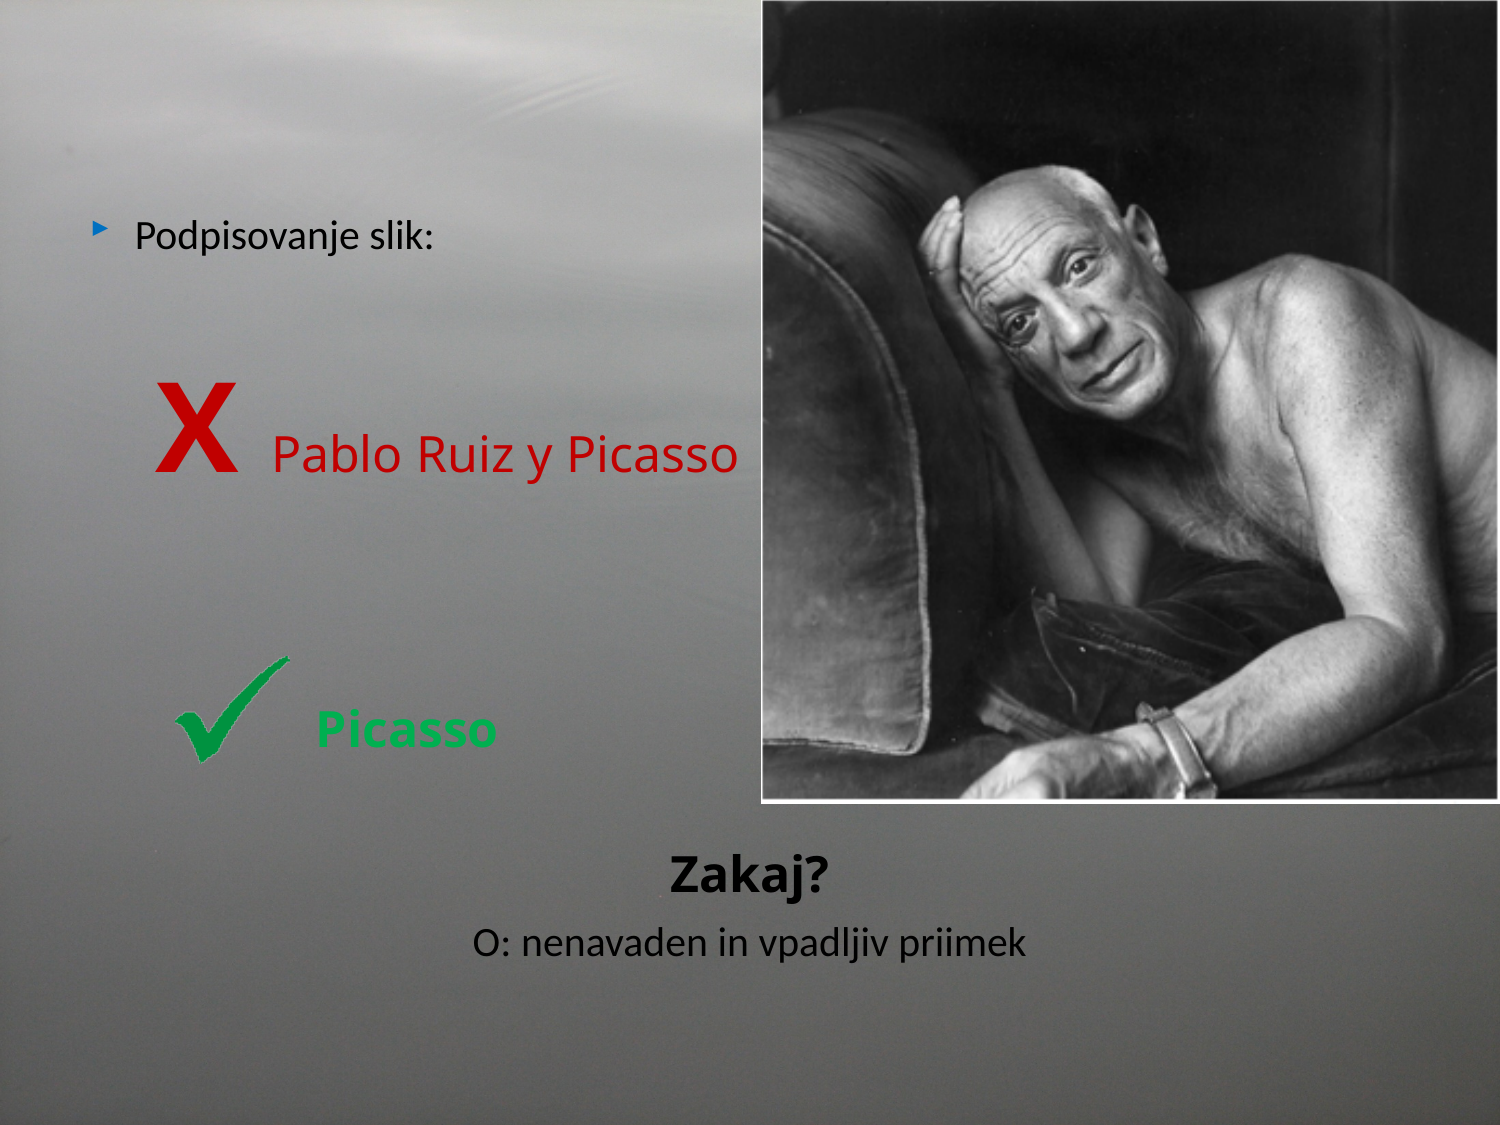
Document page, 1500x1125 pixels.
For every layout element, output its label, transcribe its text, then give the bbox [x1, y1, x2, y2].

picture [0, 0, 1500, 1125]
list Podpisovanje slik: X Pablo Ruiz y Picasso Picasso Zakaj? O: nenavaden in vpadljiv priimek [75, 200, 1425, 1010]
